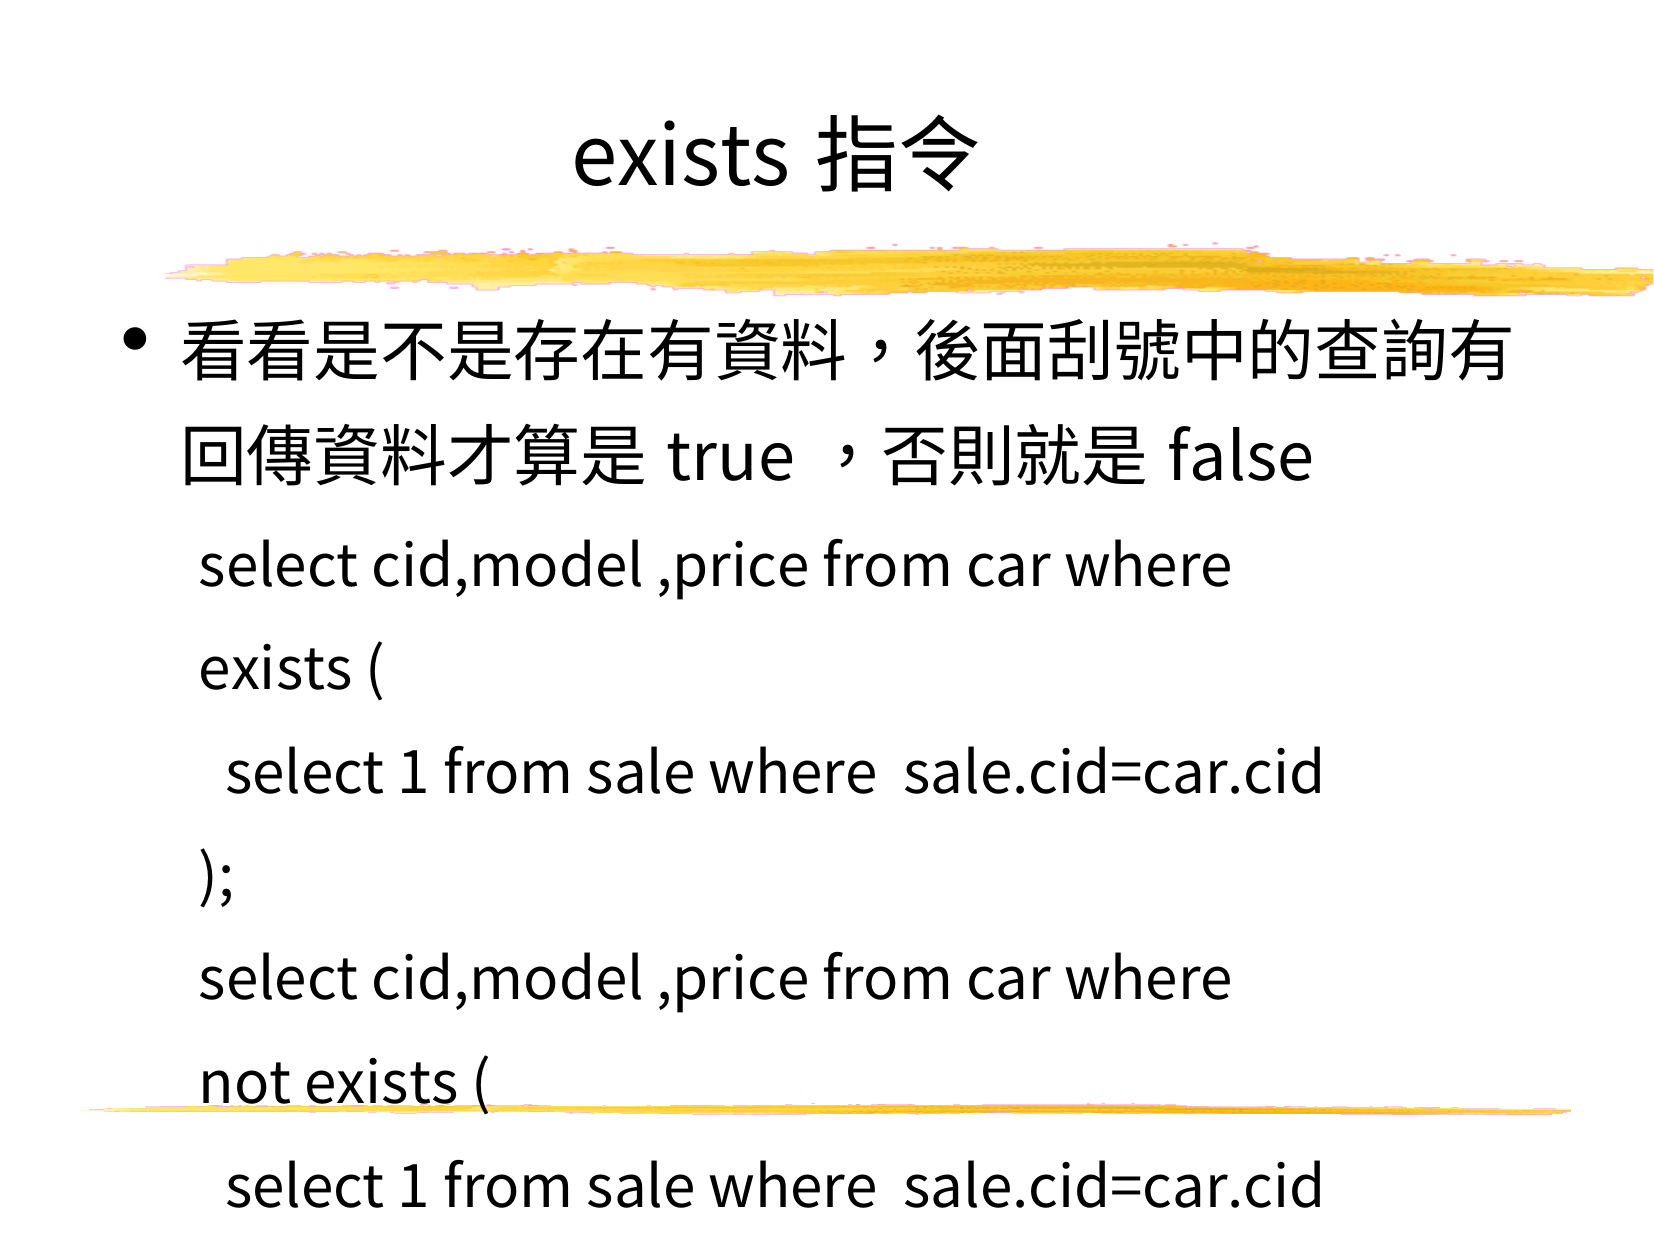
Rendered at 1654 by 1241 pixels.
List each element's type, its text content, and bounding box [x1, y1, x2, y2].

picture [165, 237, 1654, 308]
picture [82, 1102, 1571, 1117]
list 看看是不是存在有資料，後面刮號中的查詢有回傳資料才算是true，否則就是false select cid,model ,price from car where exists ( select 1 from sale where sale.cid=car.cid ); select cid,model ,price from car where not exists ( select 1 from sale where sale.cid=car.cid ); [124, 290, 1530, 1061]
title exists指令 [73, 39, 1479, 249]
